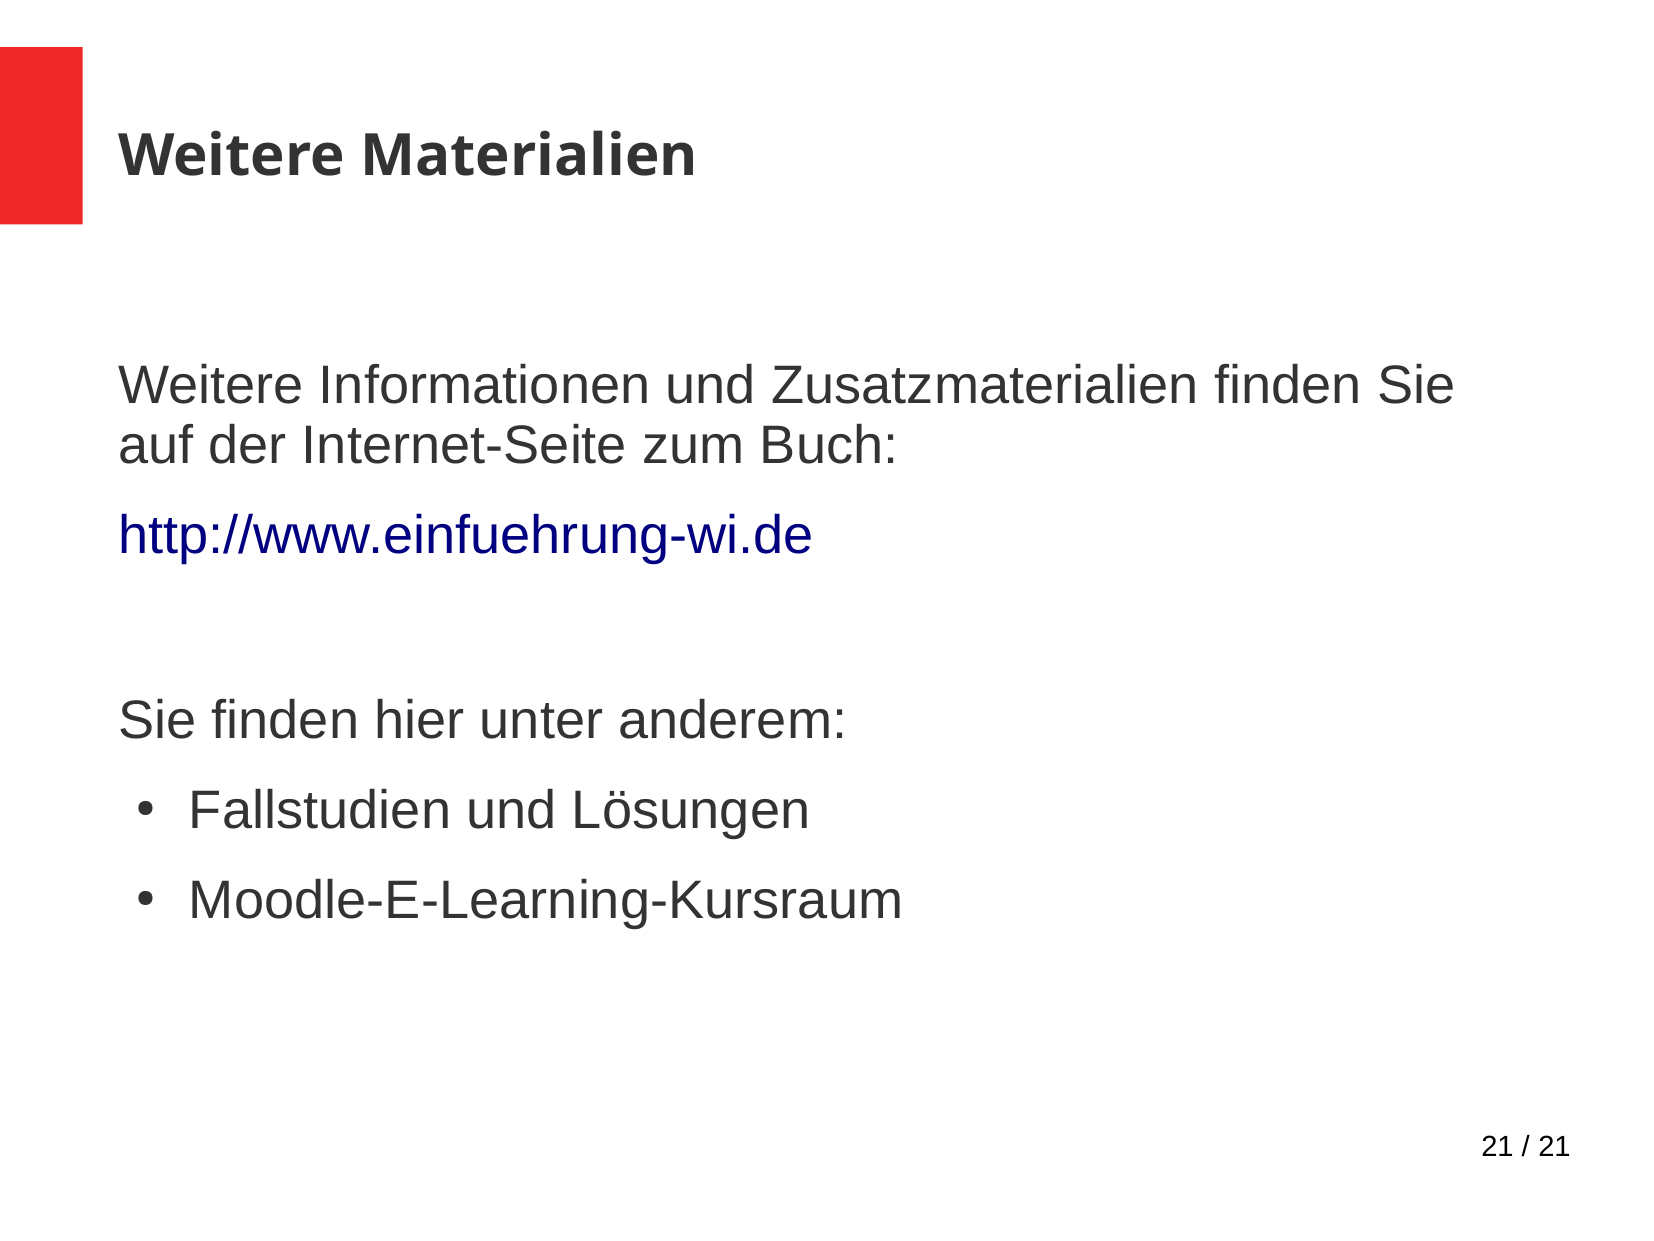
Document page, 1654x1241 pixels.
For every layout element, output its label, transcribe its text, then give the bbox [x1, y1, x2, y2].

list Weitere Informationen und Zusatzmaterialien finden Sie auf der Internet-Seite zum Buch: http://www.einfuehrung-wi.de Sie finden hier unter anderem: Fallstudien und Lösungen Moodle-E-Learning-Kursraum [118, 354, 1536, 1074]
title Weitere Materialien [118, 49, 1571, 257]
